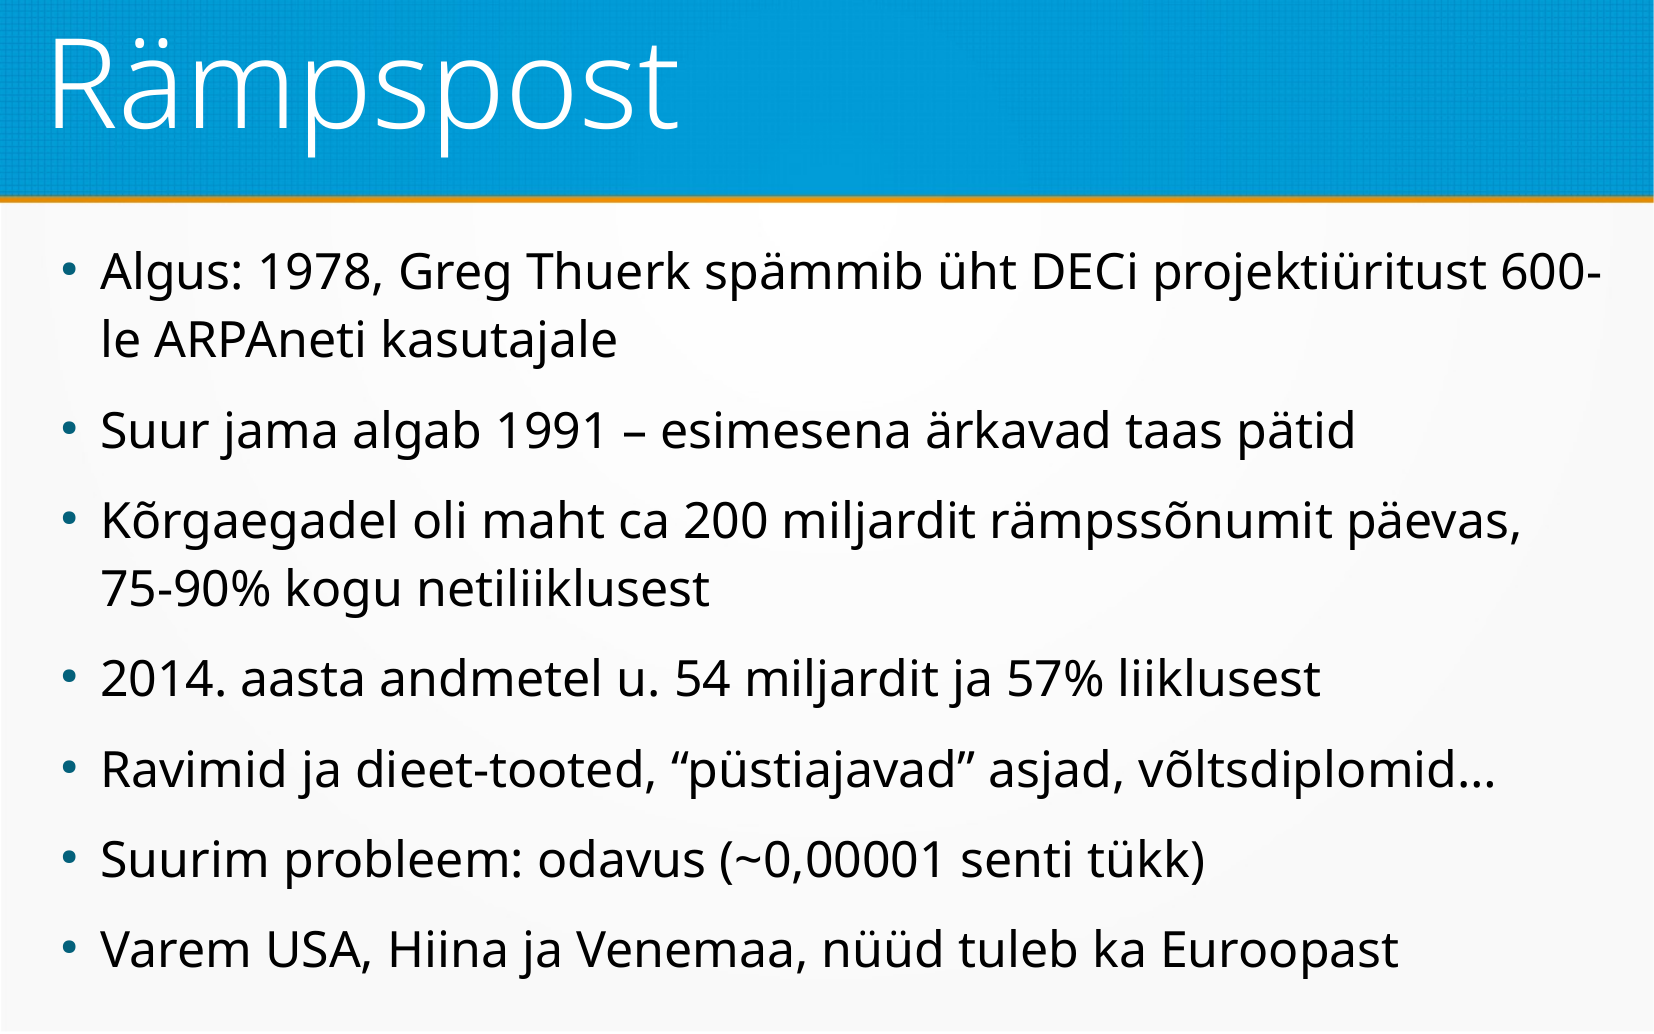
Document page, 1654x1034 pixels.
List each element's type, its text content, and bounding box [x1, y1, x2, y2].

title Rämpspost [43, 0, 1619, 166]
list Algus: 1978, Greg Thuerk spämmib üht DECi projektiüritust 600-le ARPAneti kasutajale Suur jama algab 1991 – esimesena ärkavad taas pätid Kõrgaegadel oli maht ca 200 miljardit rämpssõnumit päevas, 75-90% kogu netiliiklusest 2014. aasta andmetel u. 54 miljardit ja 57% liiklusest Ravimid ja dieet-tooted, “püstiajavad” asjad, võltsdiplomid… Suurim probleem: odavus (~0,00001 senti tükk) Varem USA, Hiina ja Venemaa, nüüd tuleb ka Euroopast [47, 236, 1607, 1002]
picture [0, 195, 1654, 1034]
